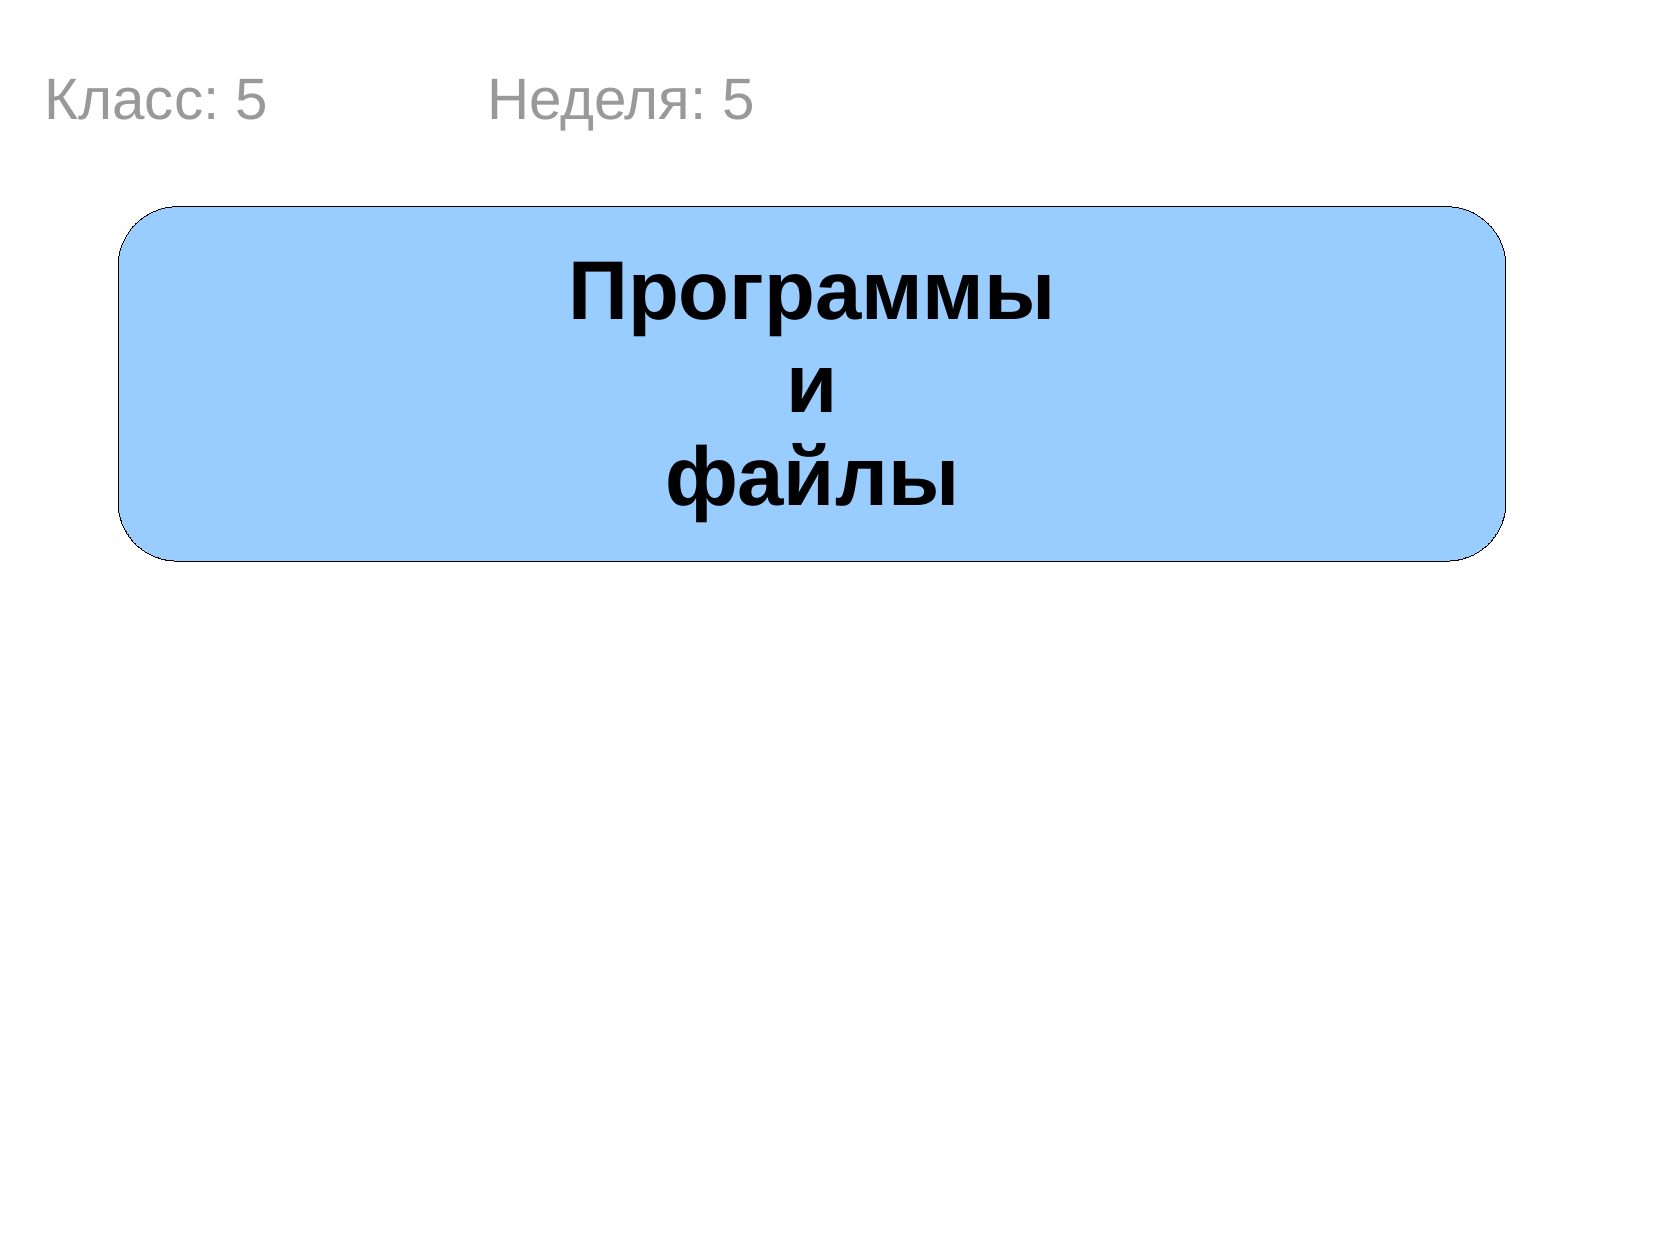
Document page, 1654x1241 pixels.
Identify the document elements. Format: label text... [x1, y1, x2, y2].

text_box Программы и файлы [118, 206, 1506, 562]
text_box Класс: 5 Неделя: 5 [29, 59, 975, 139]
